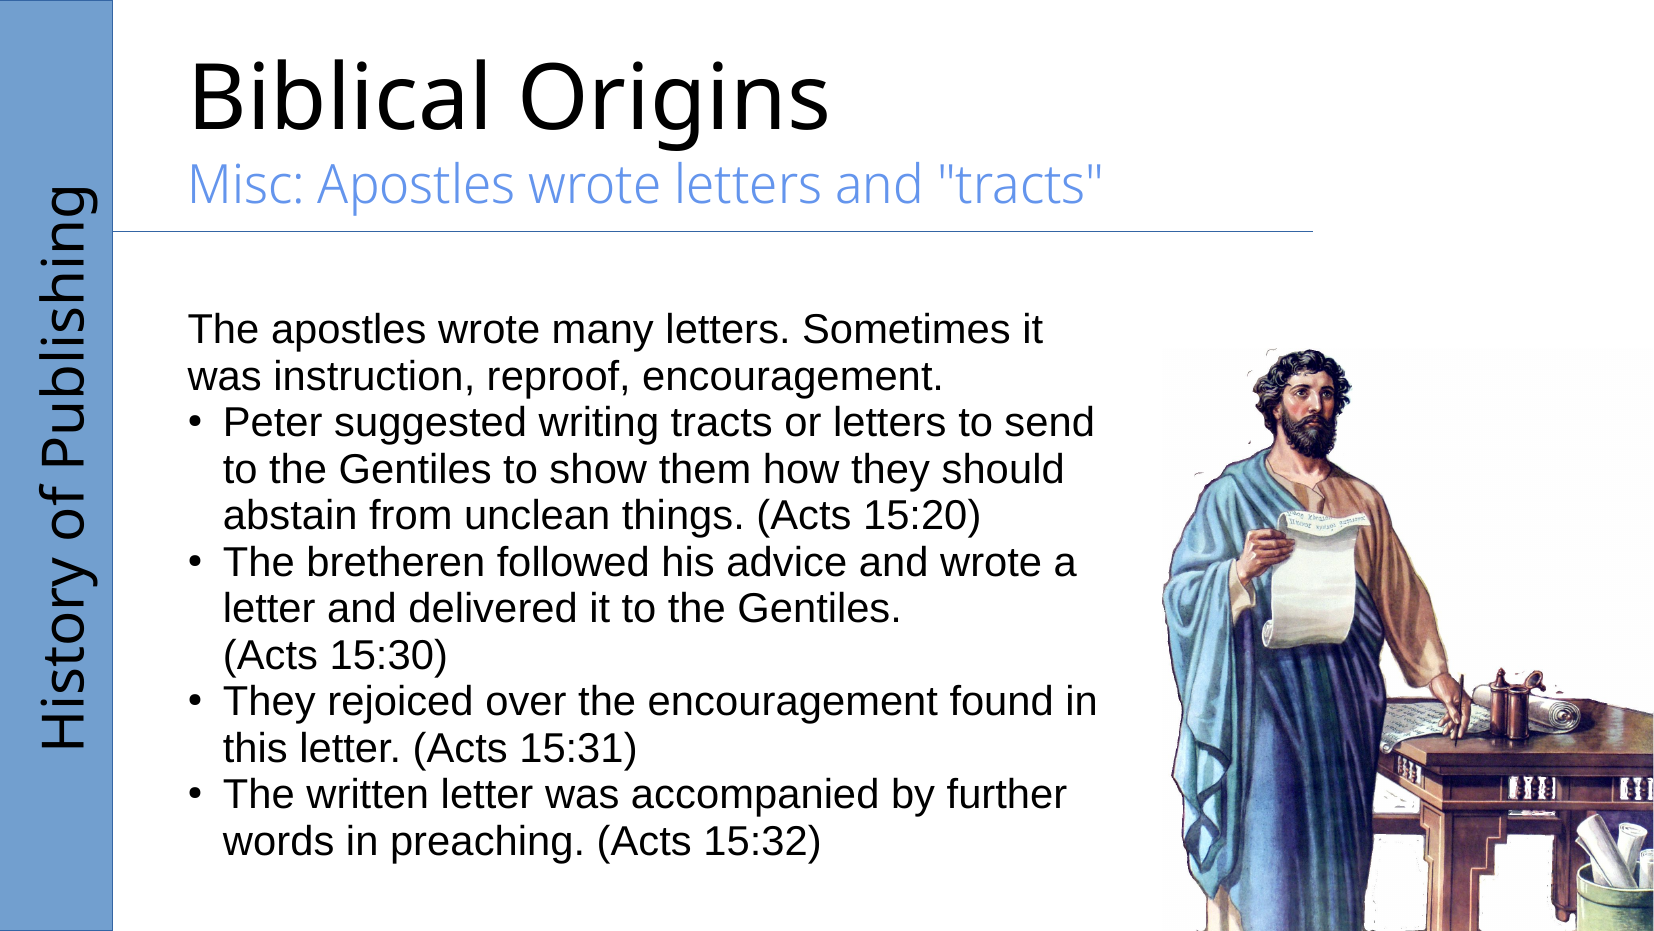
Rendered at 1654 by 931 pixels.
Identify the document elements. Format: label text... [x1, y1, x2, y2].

picture [1162, 348, 1654, 931]
text_box History of Publishing [13, 37, 105, 901]
subtitle The apostles wrote many letters. Sometimes it was instruction, reproof, encouragement. Peter suggested writing tracts or letters to send to the Gentiles to show them how they should abstain from unclean things. (Acts 15:20) The bretheren followed his advice and wrote a letter and delivered it to the Gentiles. (Acts 15:30) They rejoiced over the encouragement found in this letter. (Acts 15:31) The written letter was accompanied by further words in preaching. (Acts 15:32) [187, 306, 1126, 871]
title Biblical Origins [187, 33, 1571, 125]
title Misc: Apostles wrote letters and "tracts" [187, 125, 1571, 239]
text_box [0, 0, 113, 931]
